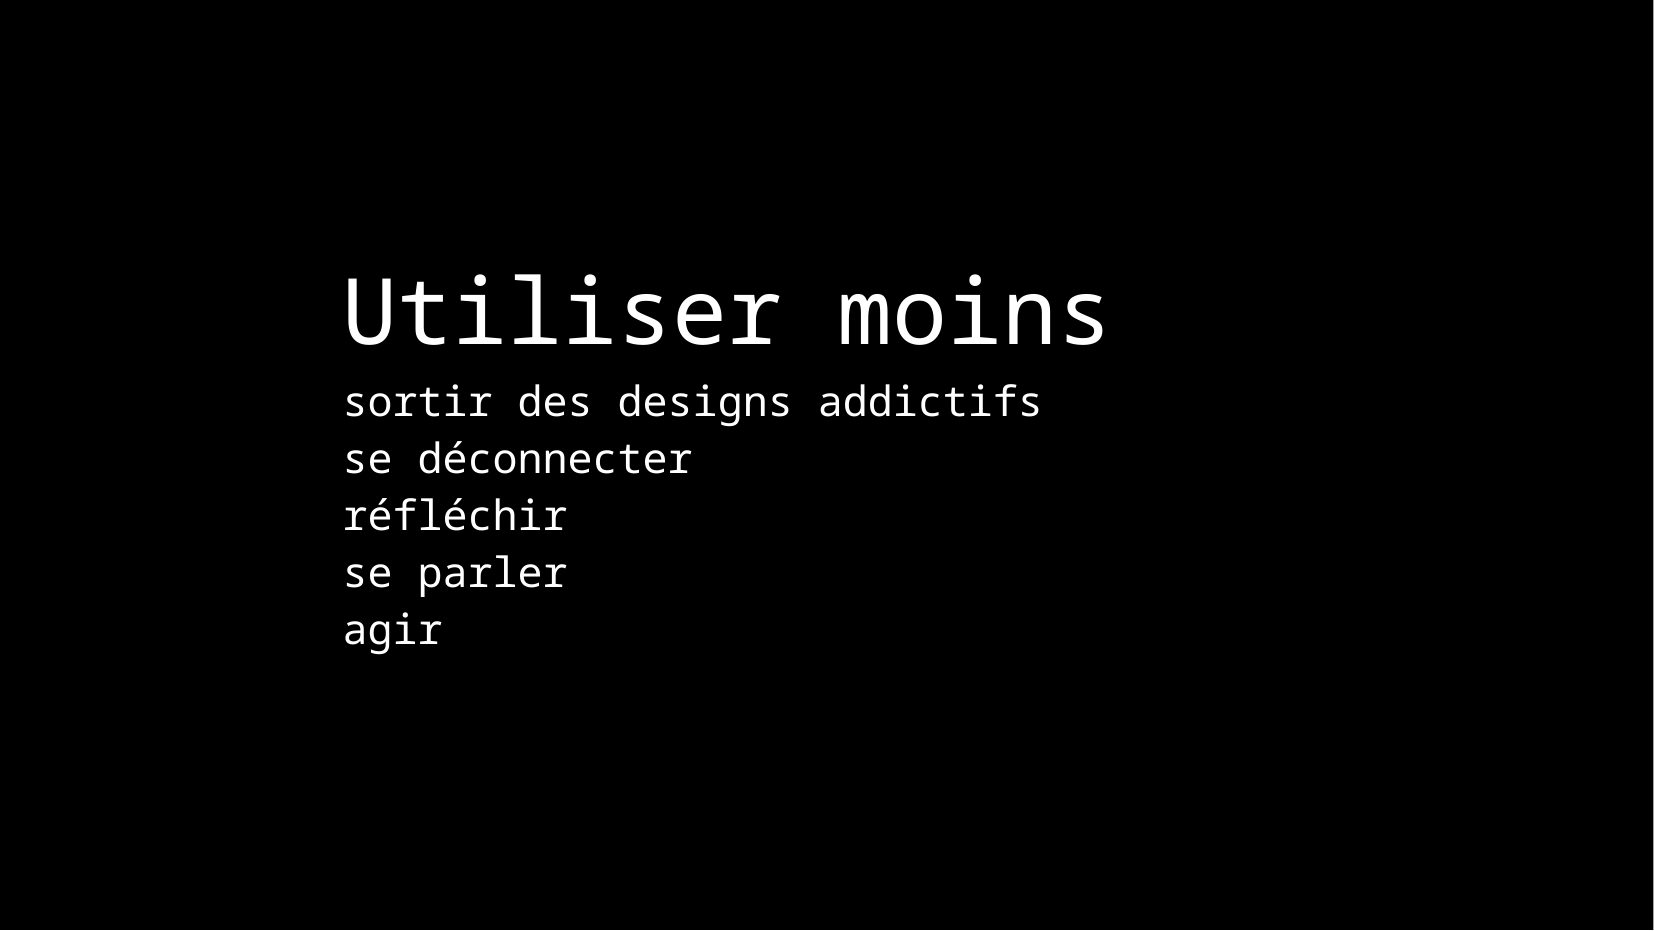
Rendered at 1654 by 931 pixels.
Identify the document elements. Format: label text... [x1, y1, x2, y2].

title Utiliser moins sortir des designs addictifs se déconnecter réfléchir se parler agir [342, 230, 1347, 674]
